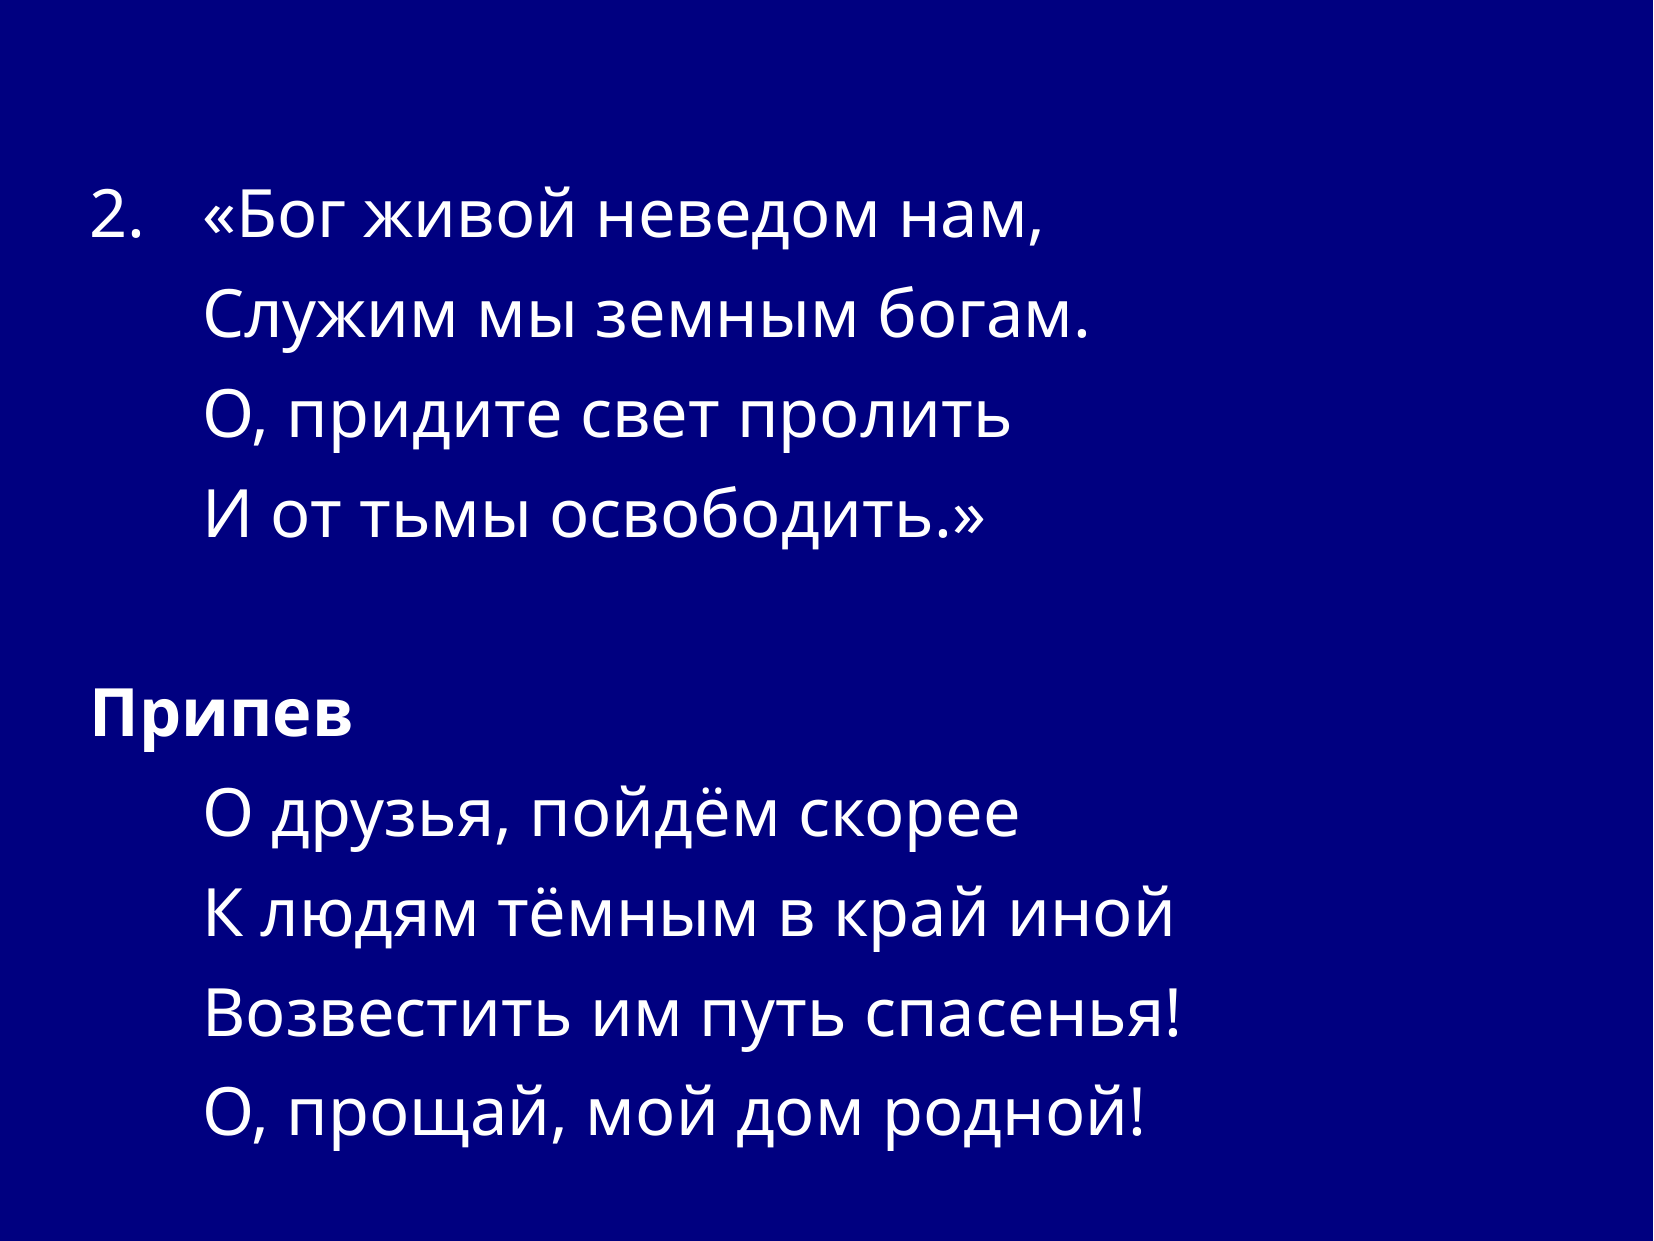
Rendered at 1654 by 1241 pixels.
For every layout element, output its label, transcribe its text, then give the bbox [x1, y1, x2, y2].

text_box 2. «Бог живой неведом нам, Служим мы земным богам. О, придите свет пролить И от тьмы освободить.» Припев О друзья, пойдём скорее К людям тёмным в край иной Возвестить им путь спасенья! О, прощай, мой дом родной! [75, 150, 1576, 1163]
